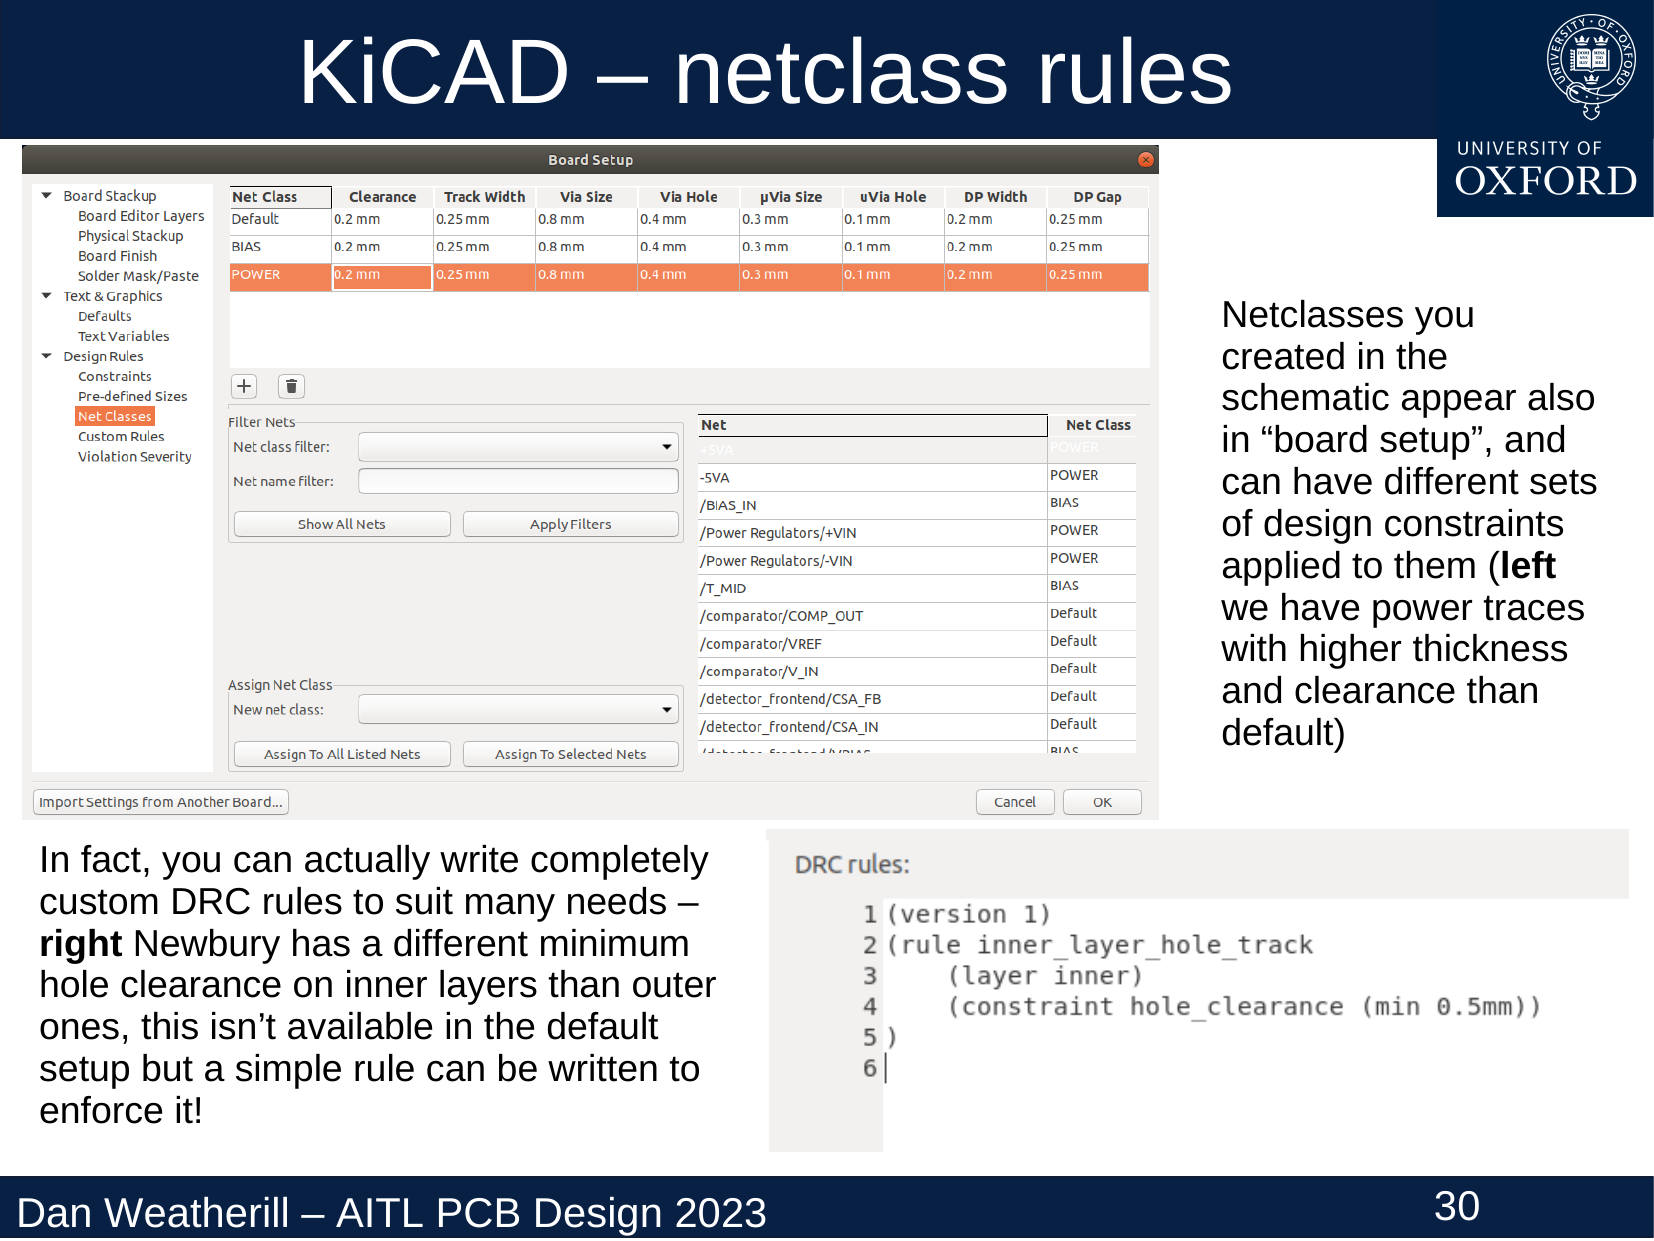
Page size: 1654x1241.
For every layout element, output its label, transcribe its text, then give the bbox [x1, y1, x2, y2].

text_box Netclasses you created in the schematic appear also in “board setup”, and can have different sets of design constraints applied to them (left we have power traces with higher thickness and clearance than default) [1206, 286, 1620, 762]
title KiCAD – netclass rules [35, 0, 1524, 177]
picture [1437, 0, 1654, 217]
text_box In fact, you can actually write completely custom DRC rules to suit many needs – right Newbury has a different minimum hole clearance on inner layers than outer ones, this isn’t available in the default setup but a simple rule can be written to enforce it! [24, 831, 754, 1181]
picture [22, 145, 1159, 820]
picture [766, 829, 1629, 1152]
